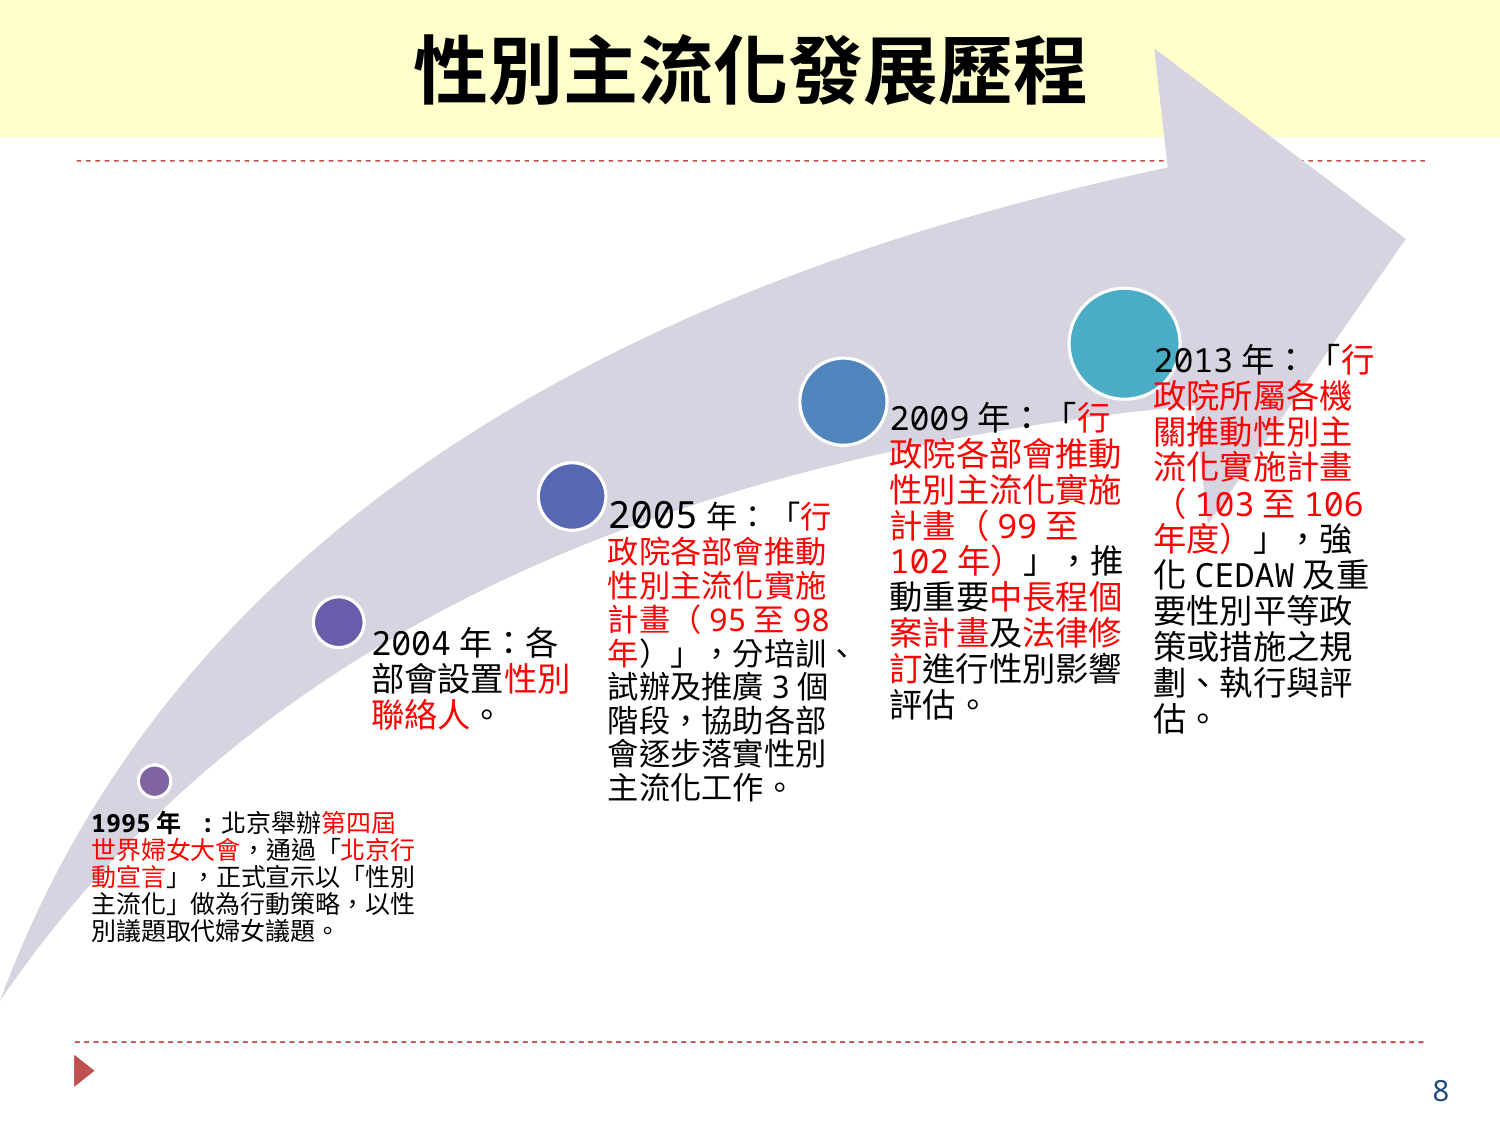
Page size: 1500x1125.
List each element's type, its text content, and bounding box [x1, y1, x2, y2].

text_box 2013年：「行政院所屬各機關推動性別主流化實施計畫（103至106年度）」，強化CEDAW及重要性別平等政策或措施之規劃、執行與評估。 [1094, 343, 1376, 991]
text_box 1995年 :北京舉辦第四屆世界婦女大會，通過「北京行動宣言」，正式宣示以「性別主流化」做為行動策略，以性別議題取代婦女議題。 [73, 811, 420, 1021]
text_box 性別主流化發展歷程 [0, 0, 1500, 138]
text_box 2005年：「行政院各部會推動性別主流化實施計畫（95至98年）」，分培訓、試辦及推廣3個階段，協助各部會逐步落實性別主流化工作。 [572, 496, 843, 991]
text_box [0, 842, 73, 1001]
text_box 2004年：各部會設置性別聯絡人。 [344, 626, 578, 1002]
text_box 2009年：「行政院各部會推動性別主流化實施計畫（99至102年）」，推動重要中長程個案計畫及法律修訂進行性別影響評估。 [843, 401, 1094, 991]
text_box [91, 48, 1406, 811]
text_box 8 [1417, 1065, 1500, 1125]
